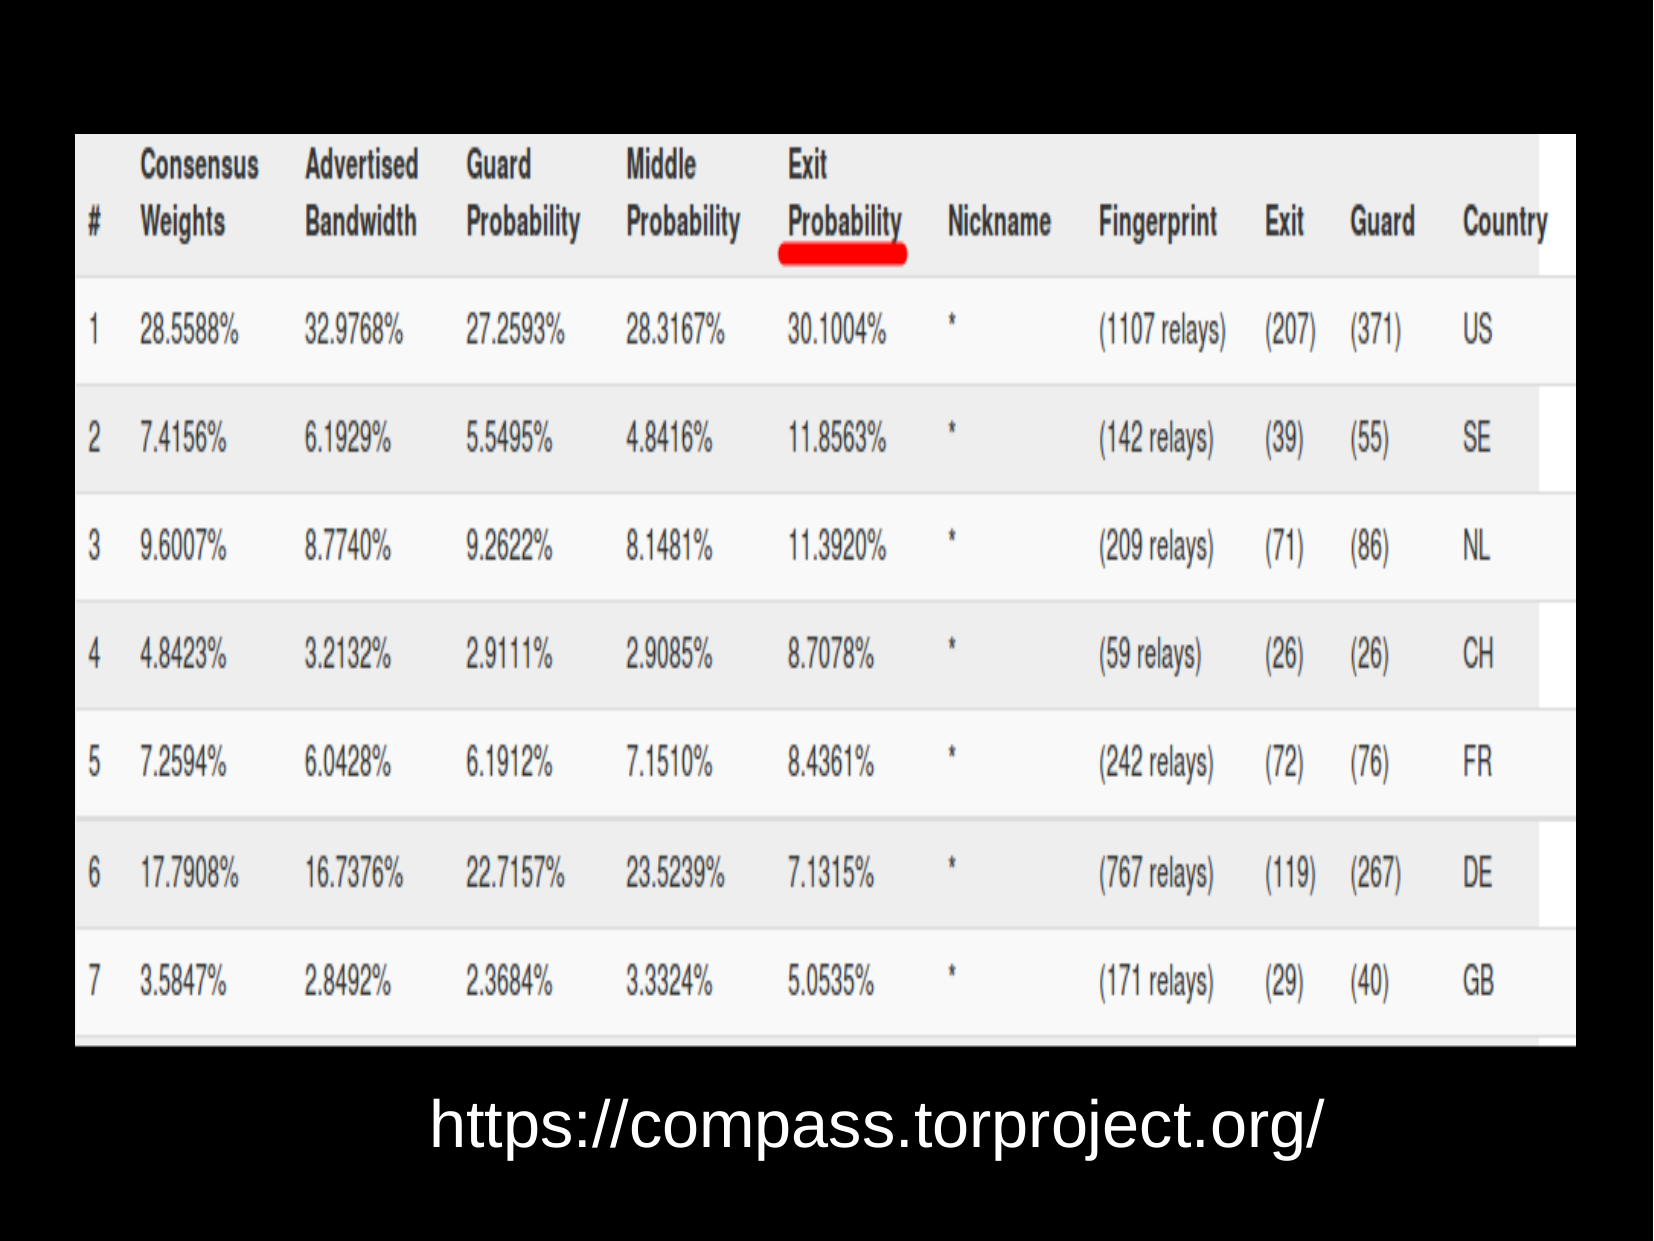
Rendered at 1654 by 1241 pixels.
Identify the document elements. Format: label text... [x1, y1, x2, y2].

picture [75, 134, 1576, 1051]
list https://compass.torproject.org/ [71, 1087, 1613, 1163]
